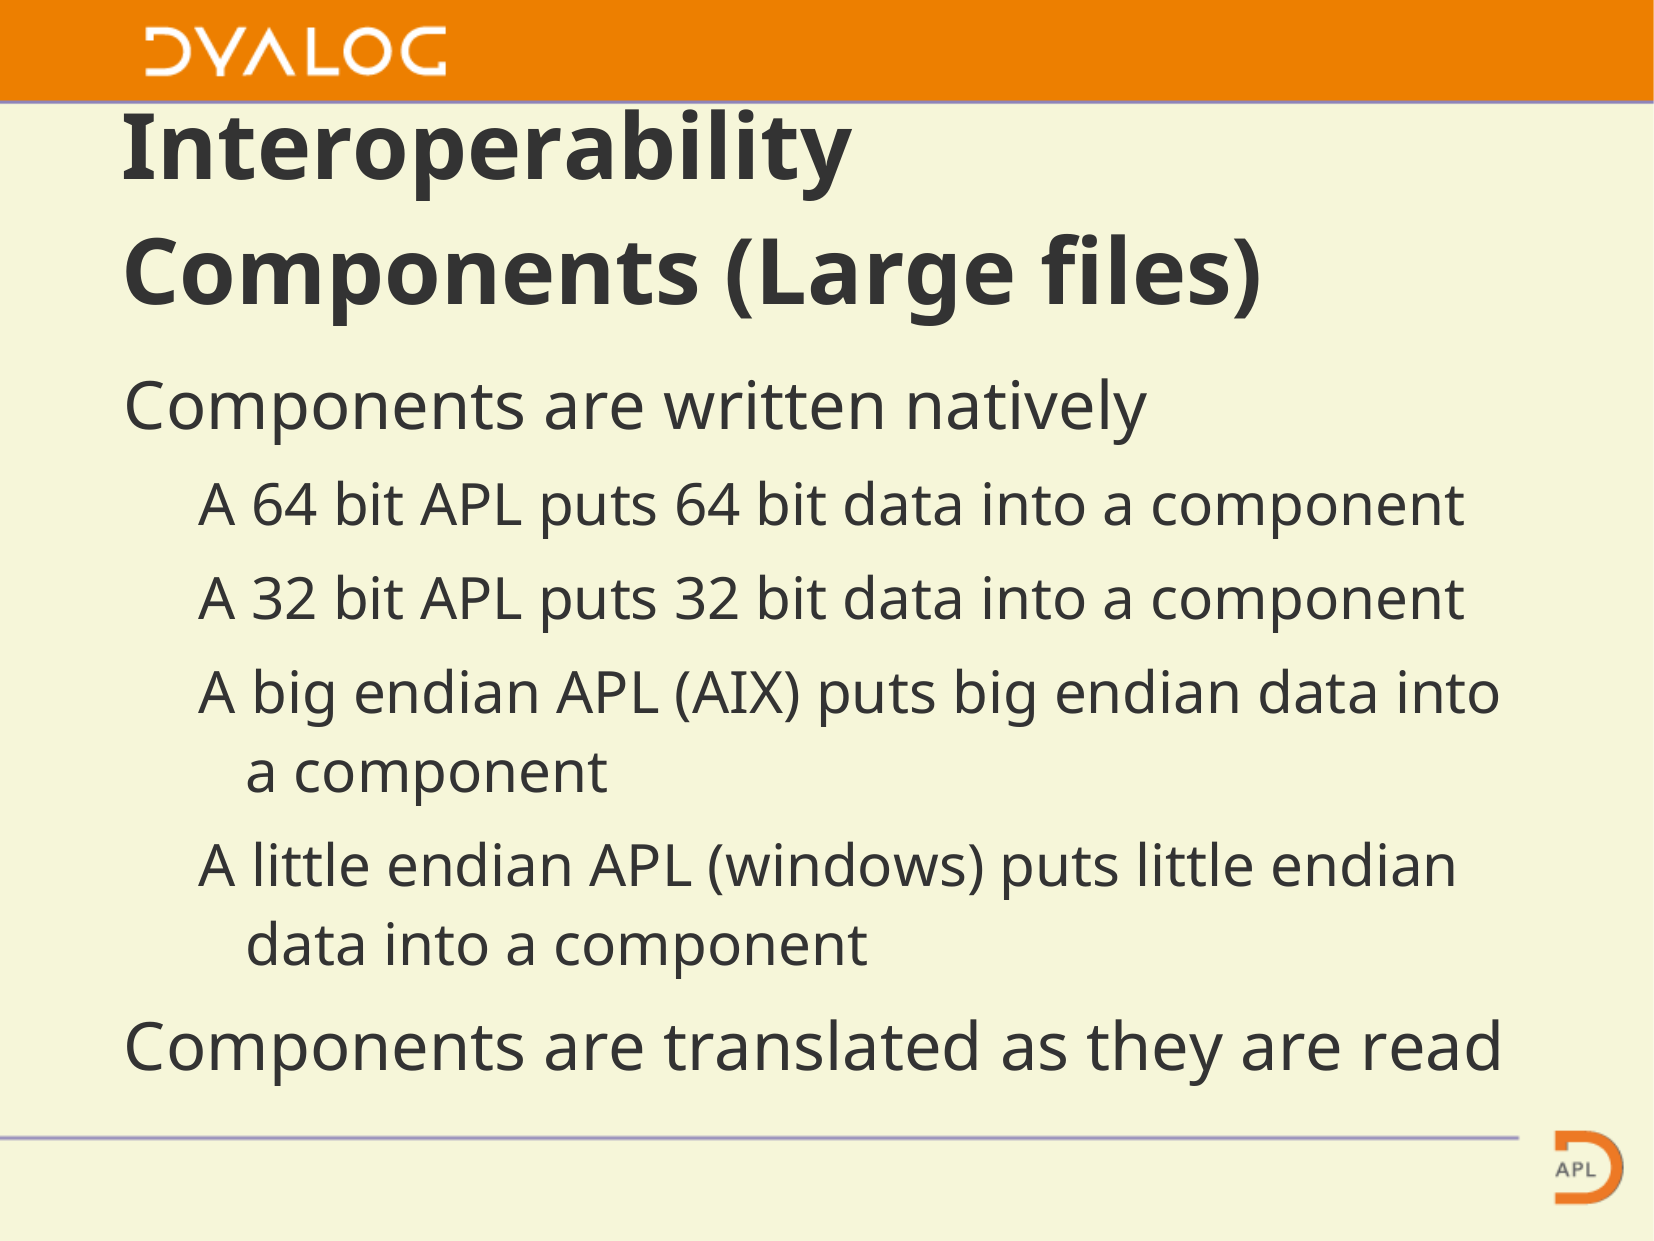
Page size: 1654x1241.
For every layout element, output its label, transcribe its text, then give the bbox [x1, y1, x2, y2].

title Interoperability Components (Large files) [121, 95, 1534, 318]
picture [0, 0, 1654, 1241]
list Components are written natively A 64 bit APL puts 64 bit data into a component A 32 bit APL puts 32 bit data into a component A big endian APL (AIX) puts big endian data into a component A little endian APL (windows) puts little endian data into a component Components are translated as they are read [124, 358, 1530, 1103]
